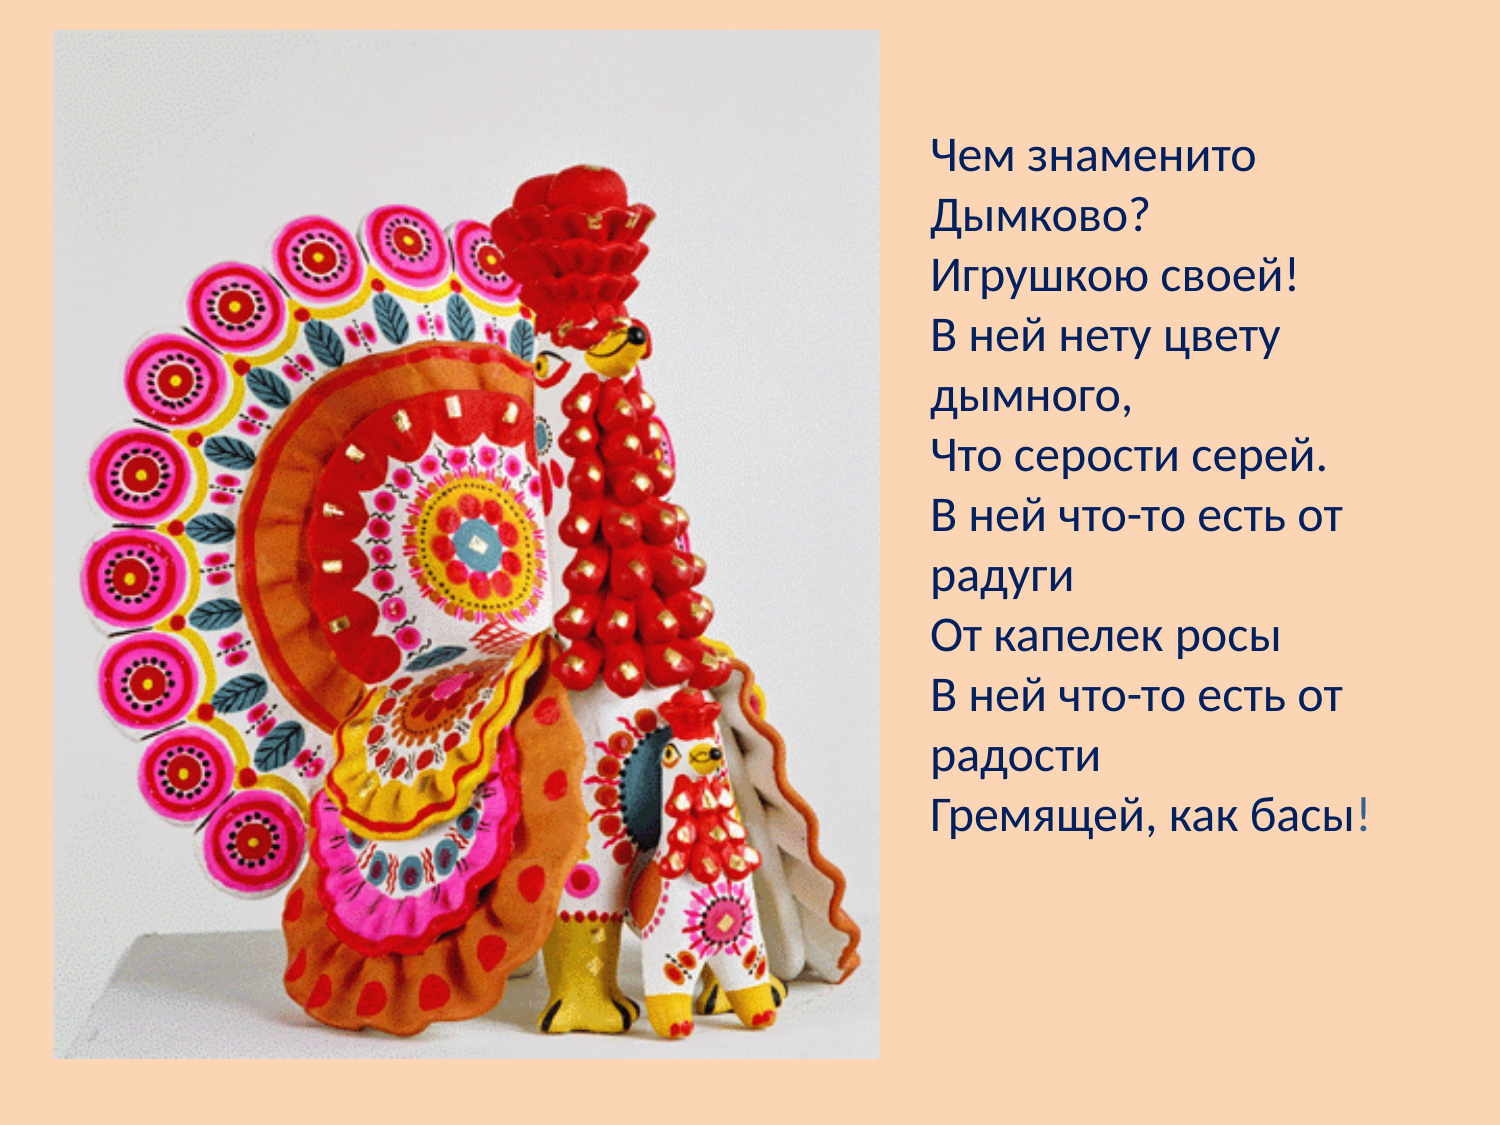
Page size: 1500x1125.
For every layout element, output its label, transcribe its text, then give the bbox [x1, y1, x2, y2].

picture [53, 30, 880, 1059]
text_box Чем знаменито Дымково? Игрушкою своей! В ней нету цвету дымного, Что серости серей. В ней что-то есть от радуги От капелек росы В ней что-то есть от радости Гремящей, как басы! [915, 113, 1477, 894]
